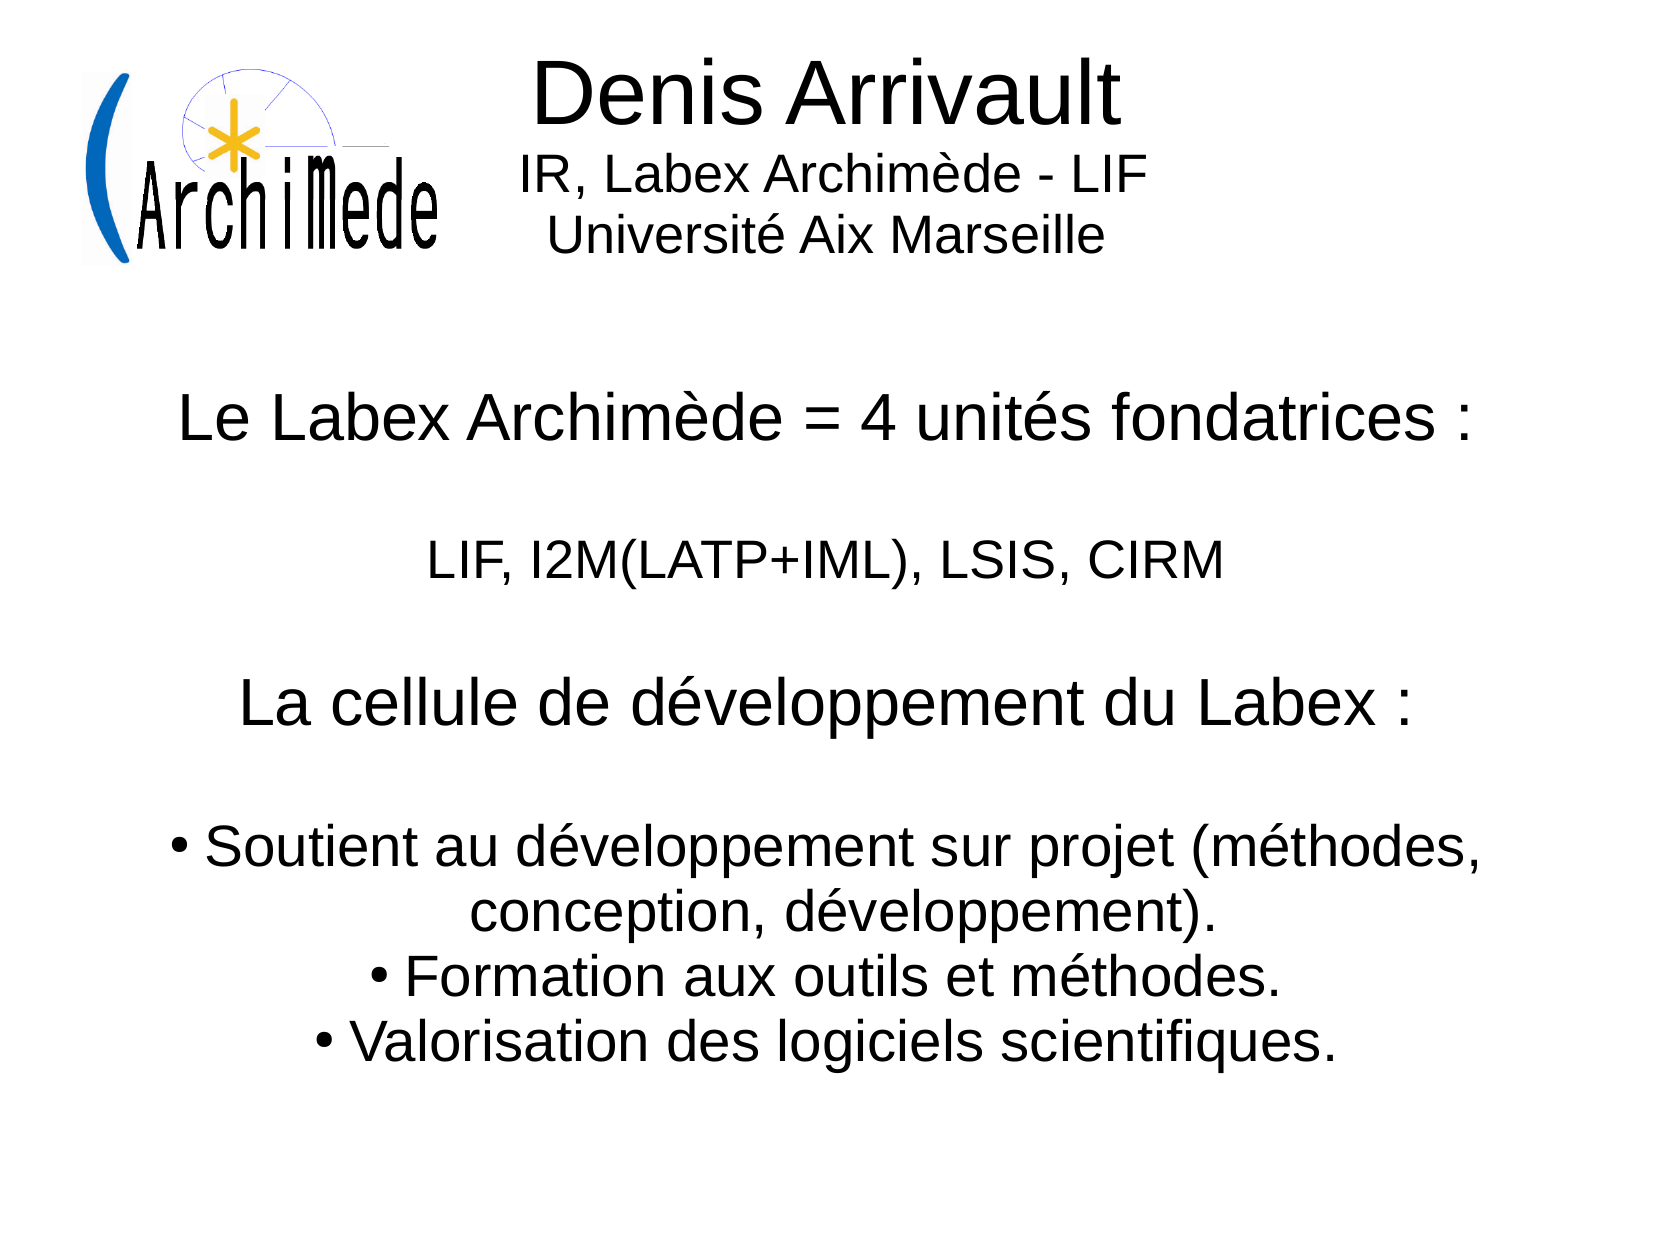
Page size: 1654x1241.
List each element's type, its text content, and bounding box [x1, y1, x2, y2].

subtitle Le Labex Archimède = 4 unités fondatrices : LIF, I2M(LATP+IML), LSIS, CIRM La cellule de développement du Labex : Soutient au développement sur projet (méthodes, conception, développement). Formation aux outils et méthodes. Valorisation des logiciels scientifiques. [82, 367, 1571, 1087]
picture [82, 42, 437, 266]
title Denis Arrivault IR, Labex Archimède - LIF Université Aix Marseille [82, 40, 1571, 266]
